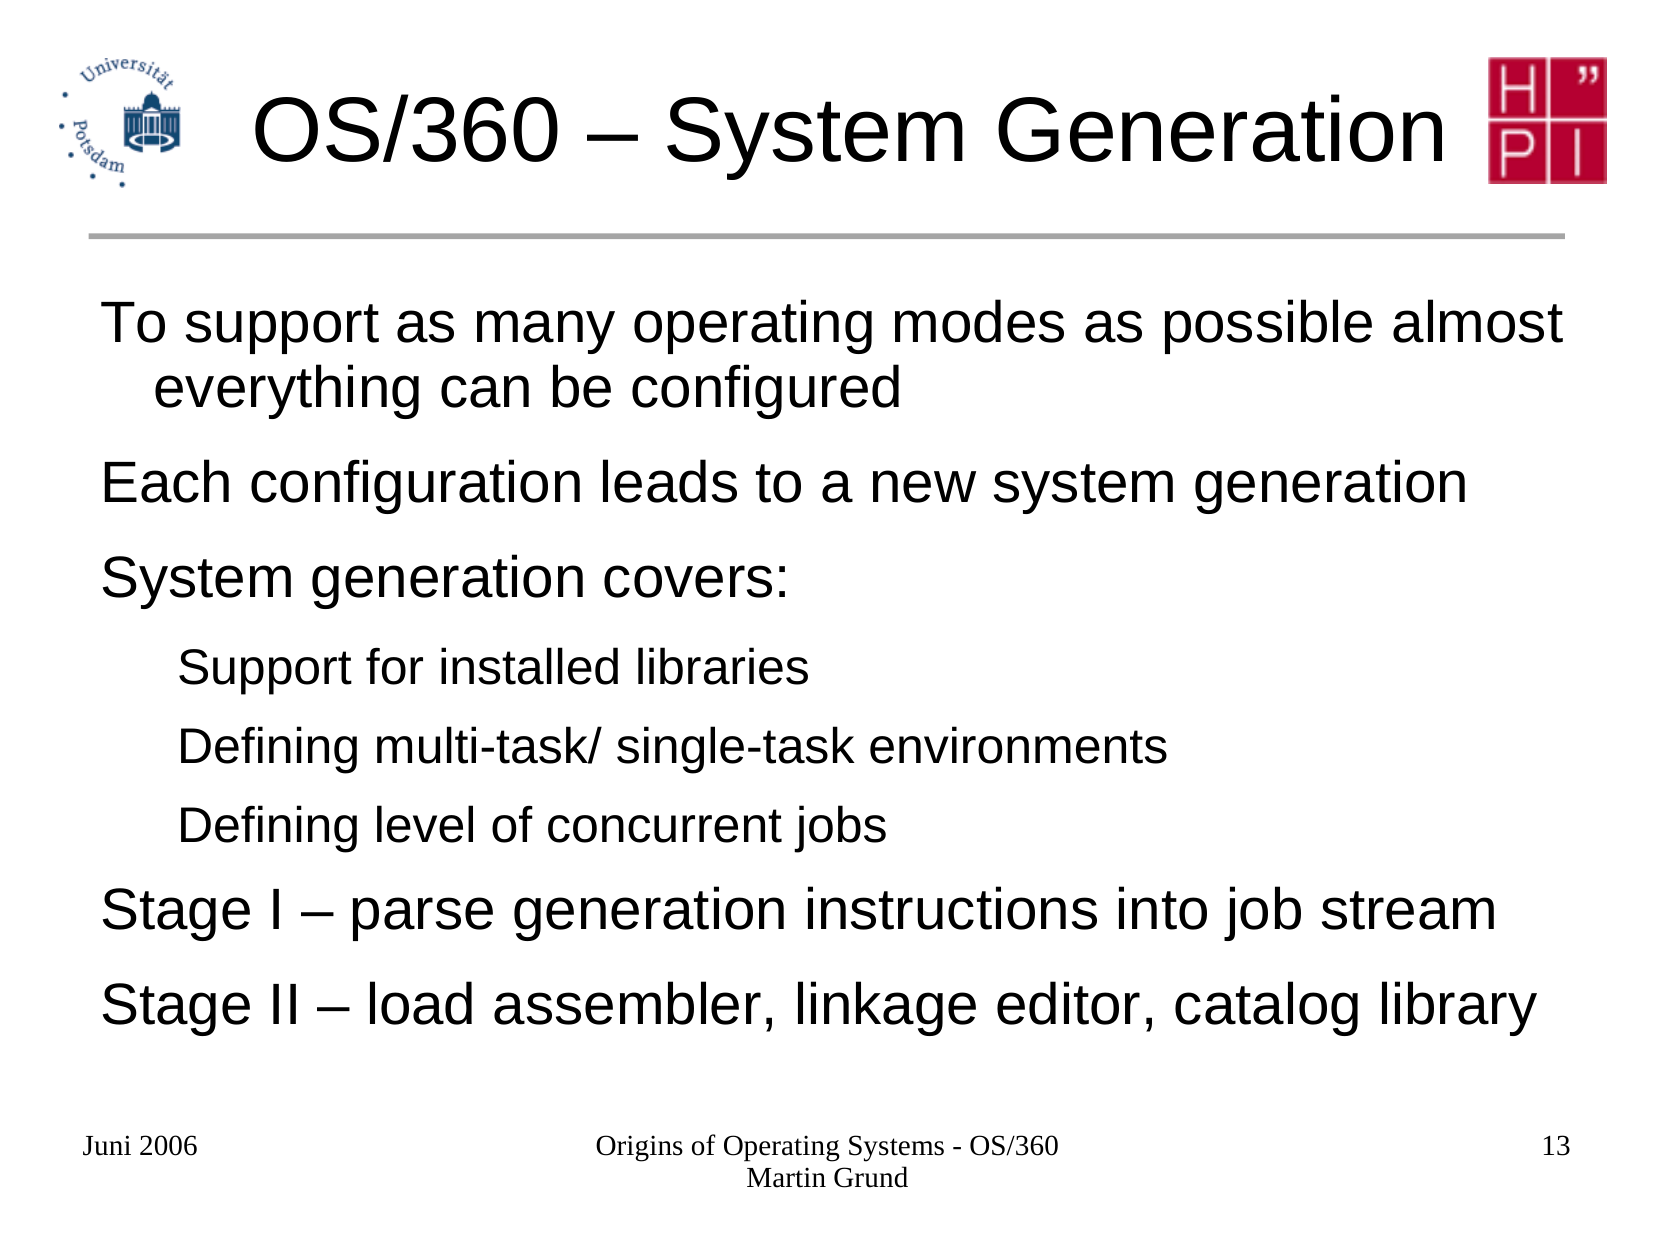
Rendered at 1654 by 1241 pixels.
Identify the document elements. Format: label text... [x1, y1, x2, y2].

list To support as many operating modes as possible almost everything can be configured Each configuration leads to a new system generation System generation covers: Support for installed libraries Defining multi-task/ single-task environments Defining level of concurrent jobs Stage I – parse generation instructions into job stream Stage II – load assembler, linkage editor, catalog library [82, 290, 1571, 1109]
title OS/360 – System Generation [230, 25, 1471, 233]
picture [1488, 57, 1607, 184]
picture [59, 58, 181, 188]
